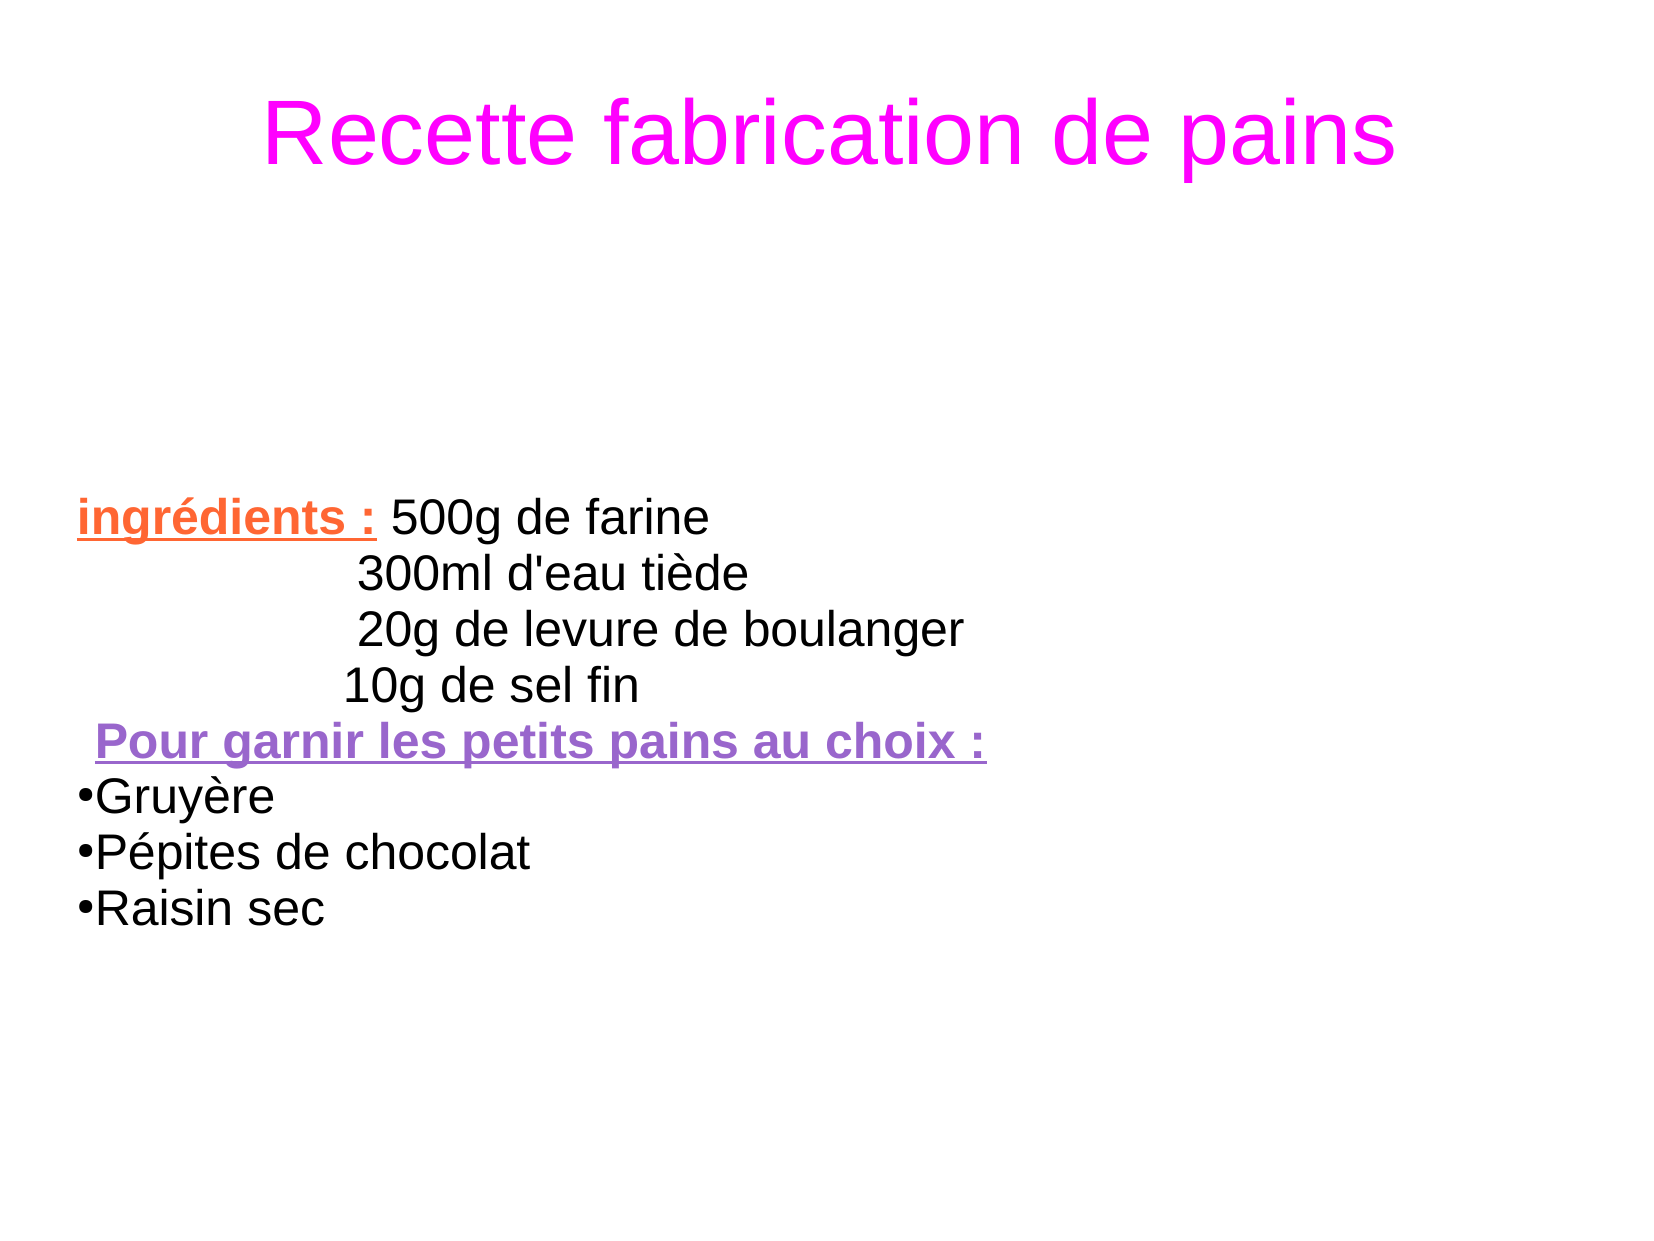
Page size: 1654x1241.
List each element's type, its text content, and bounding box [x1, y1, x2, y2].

subtitle ingrédients : 500g de farine 300ml d'eau tiède 20g de levure de boulanger 10g de sel fin Pour garnir les petits pains au choix : Gruyère Pépites de chocolat Raisin sec [76, 303, 1565, 1123]
title Recette fabrication de pains [106, 29, 1595, 237]
